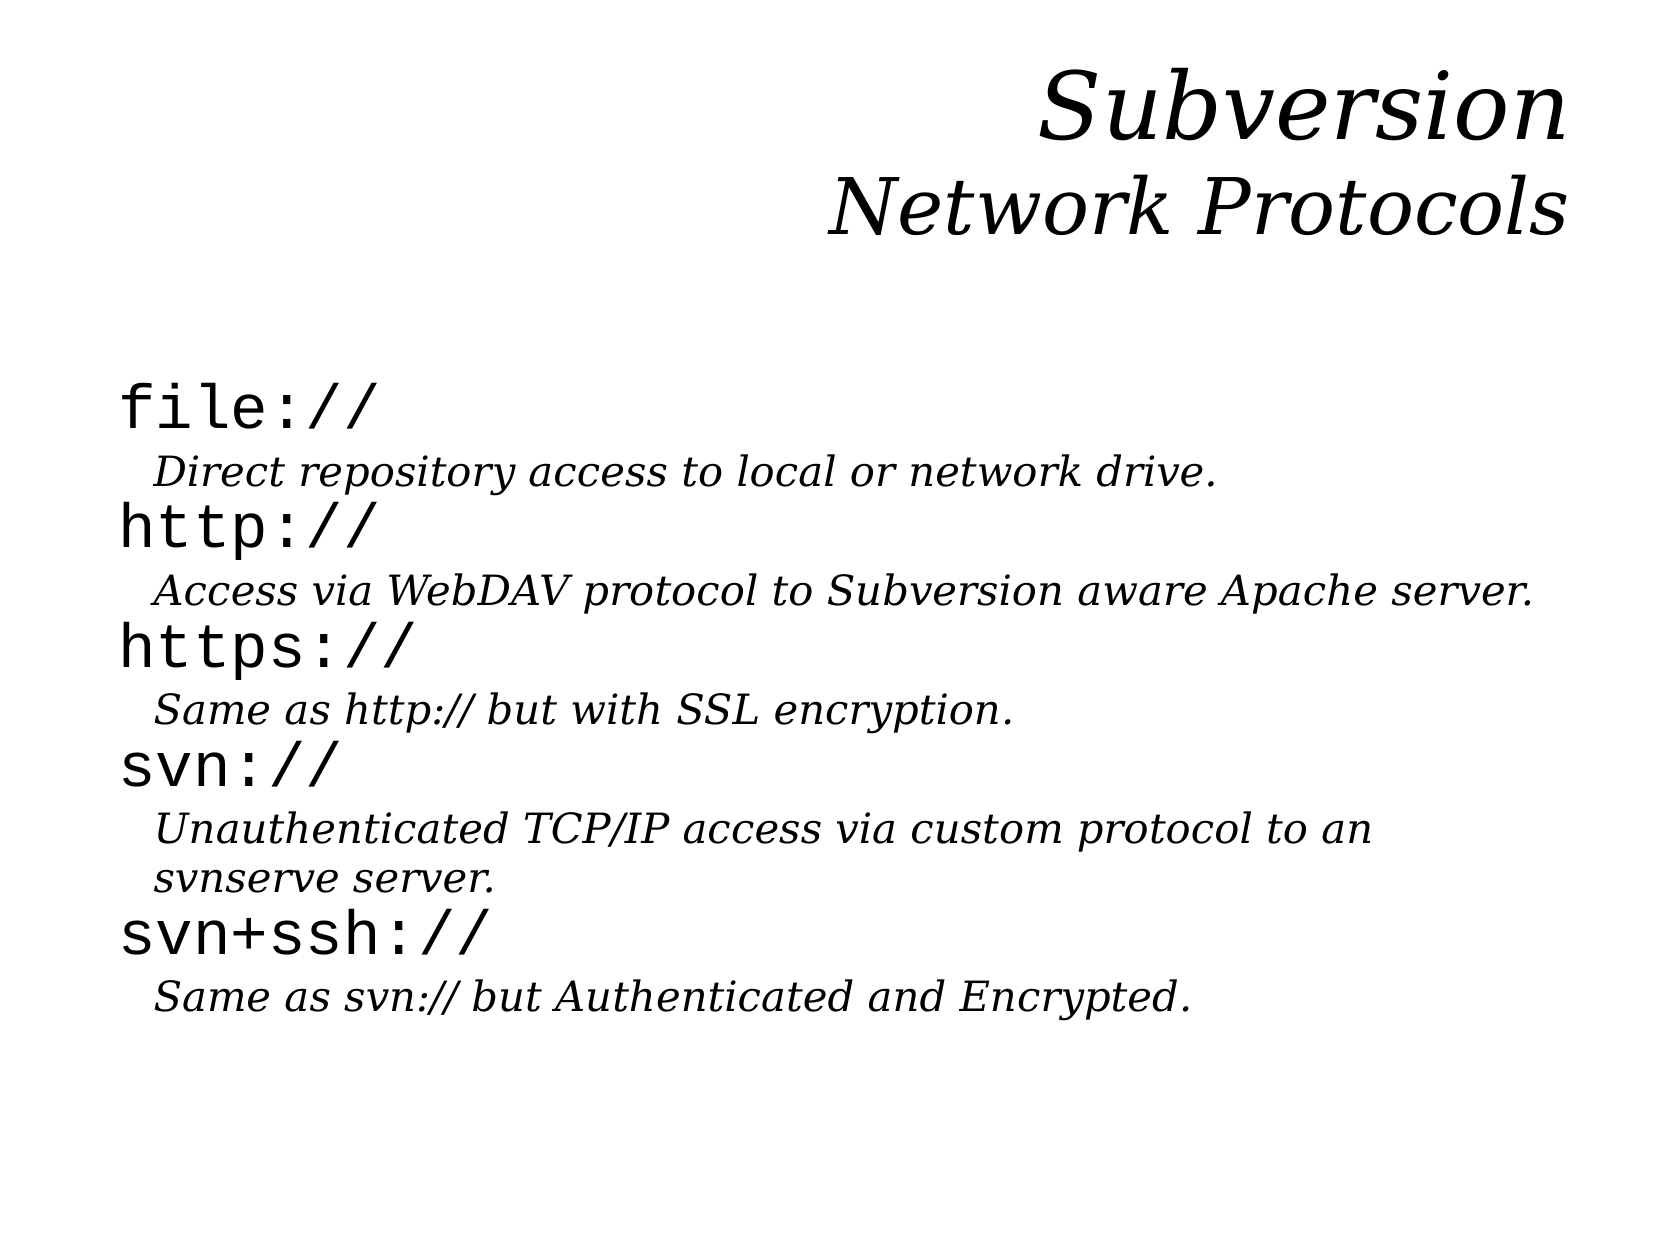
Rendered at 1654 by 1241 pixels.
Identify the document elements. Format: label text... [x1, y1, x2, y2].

subtitle file:// Direct repository access to local or network drive. http:// Access via WebDAV protocol to Subversion aware Apache server. https:// Same as http:// but with SSL encryption. svn:// Unauthenticated TCP/IP access via custom protocol to an svnserve server. svn+ssh:// Same as svn:// but Authenticated and Encrypted. [82, 297, 1571, 1101]
title Subversion Network Protocols [82, 52, 1571, 254]
